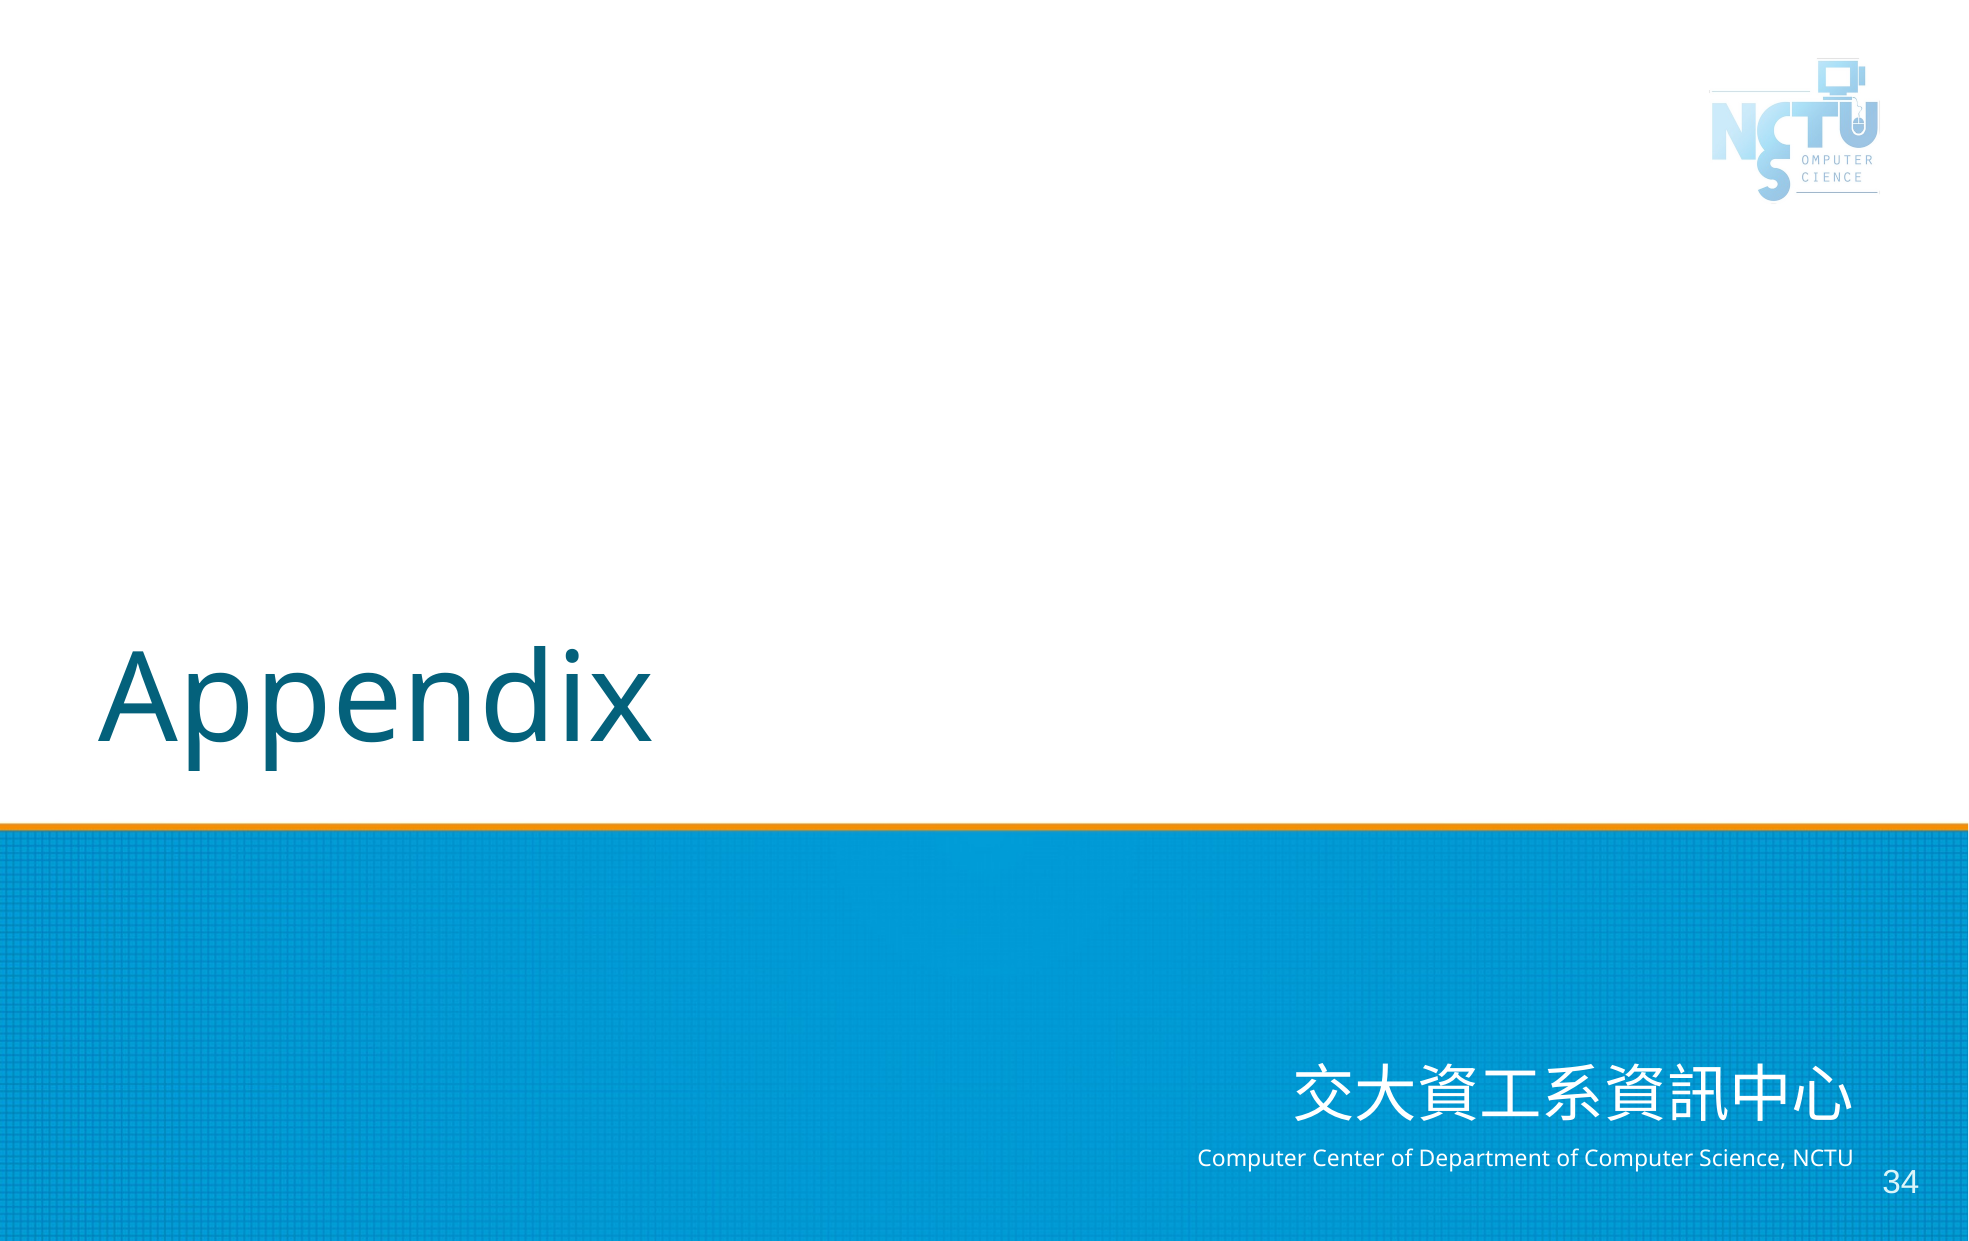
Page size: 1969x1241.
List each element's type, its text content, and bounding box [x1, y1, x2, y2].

slide_number <number> [1841, 1145, 1960, 1241]
picture [0, 0, 1969, 832]
title Appendix [98, 559, 1870, 767]
